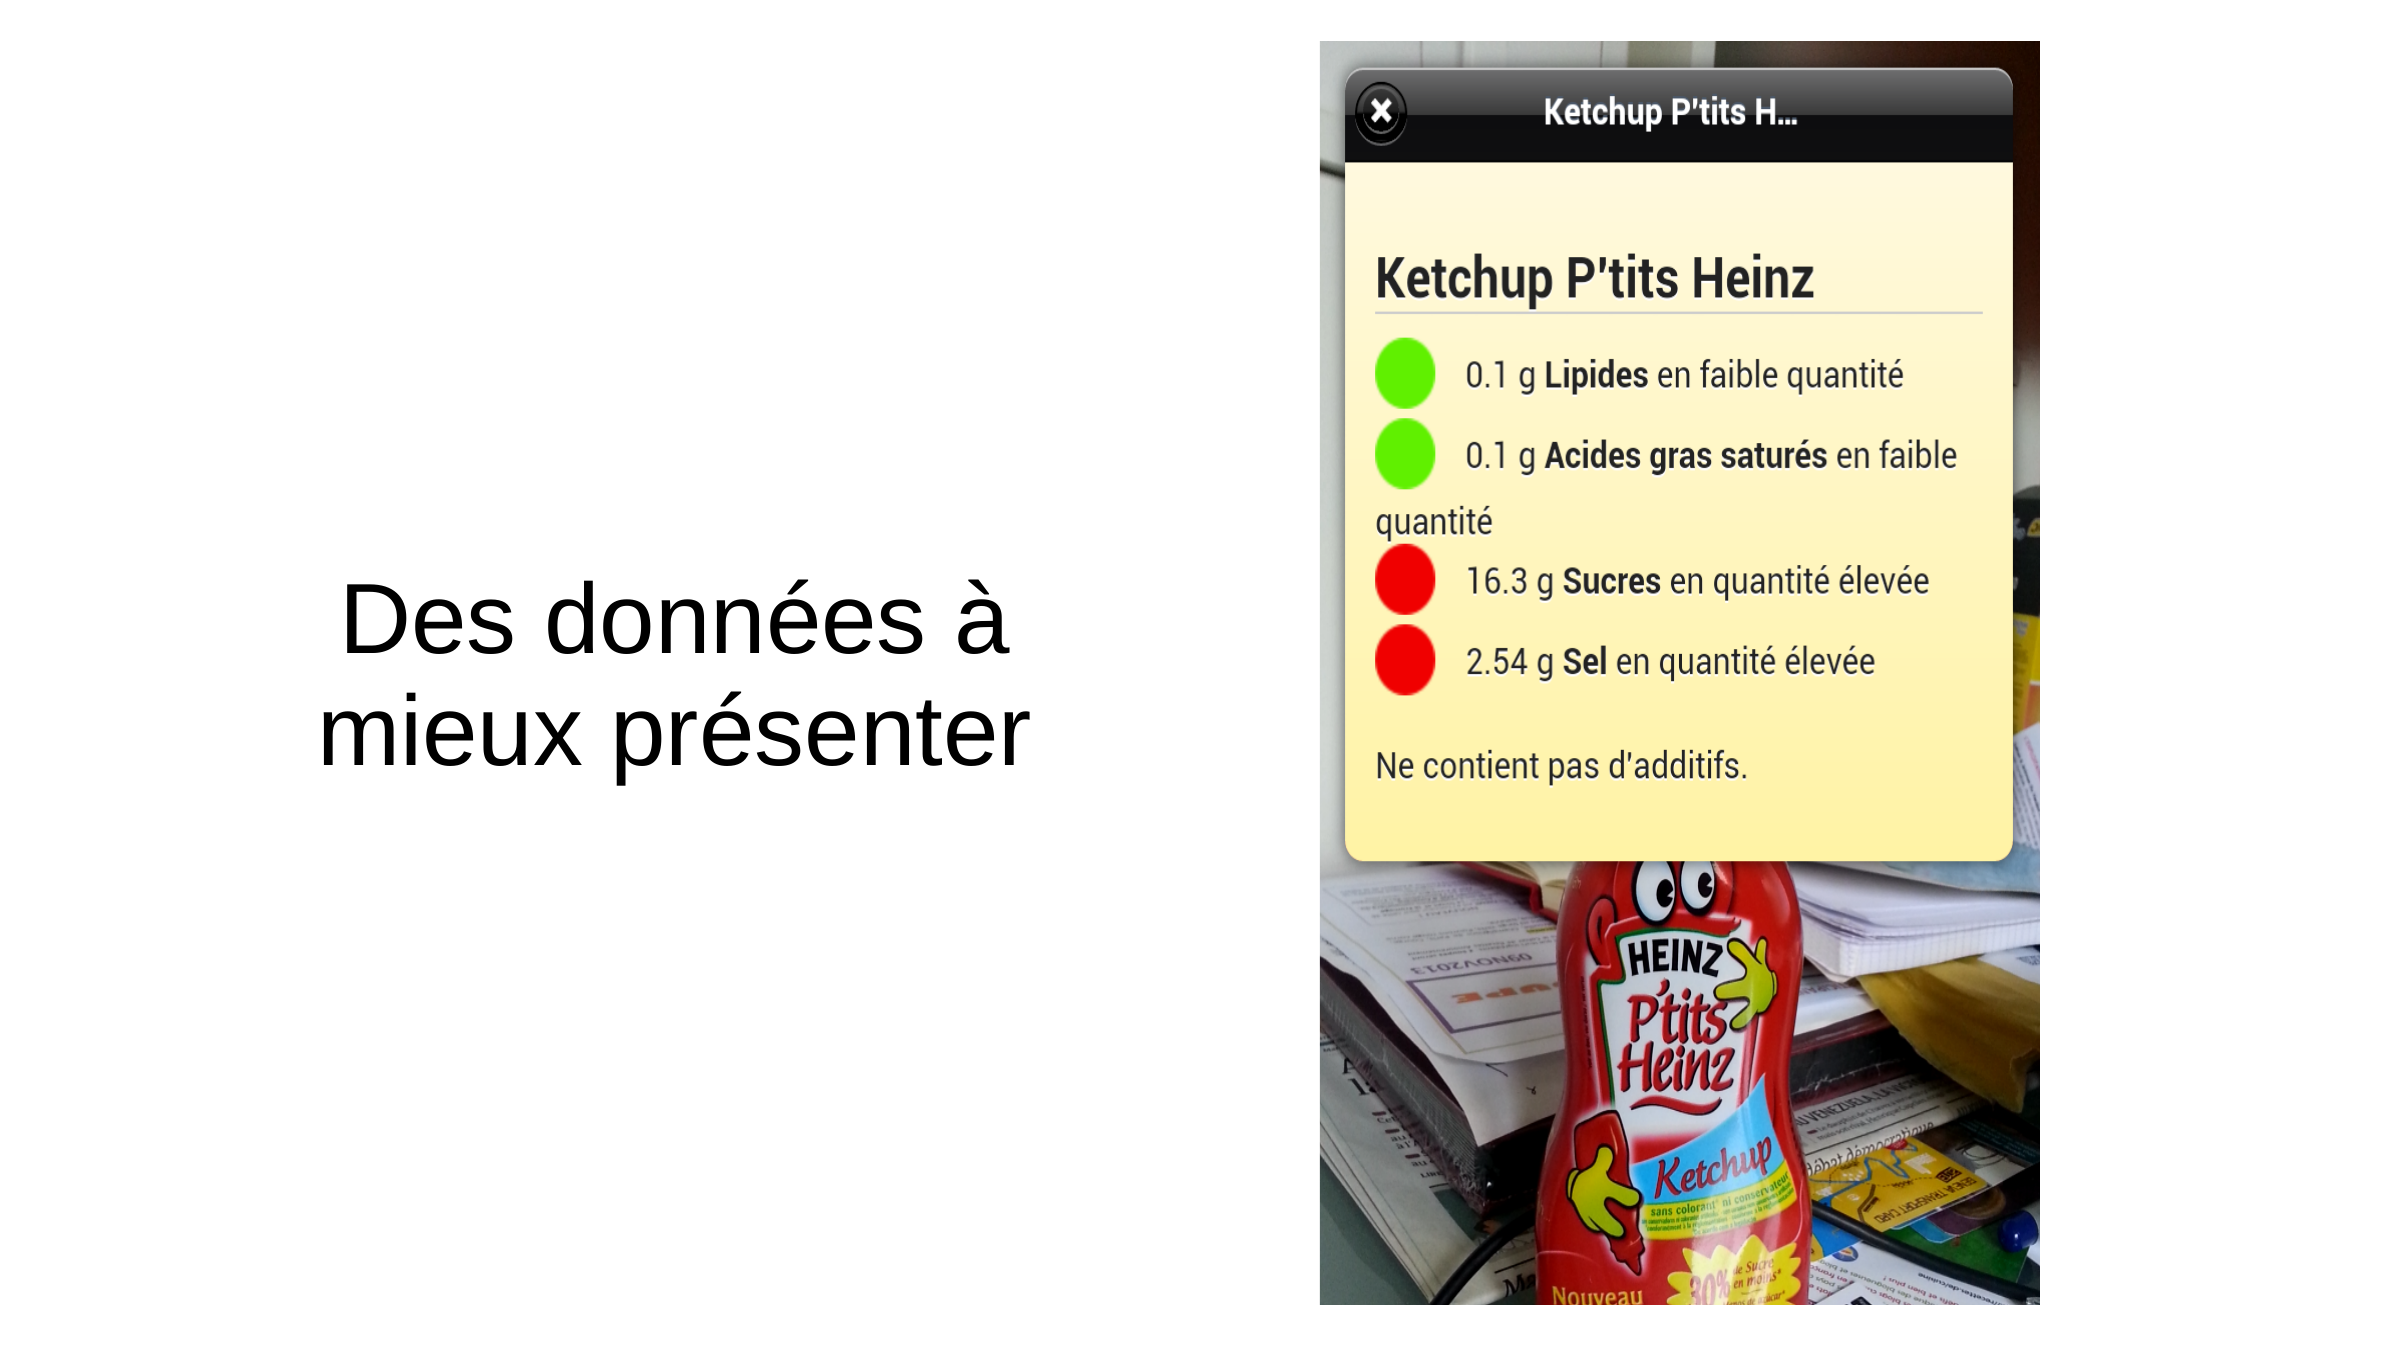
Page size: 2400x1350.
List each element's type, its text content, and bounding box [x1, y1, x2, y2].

title Des données à mieux présenter [195, 286, 1156, 1064]
picture [1319, 41, 2041, 1306]
